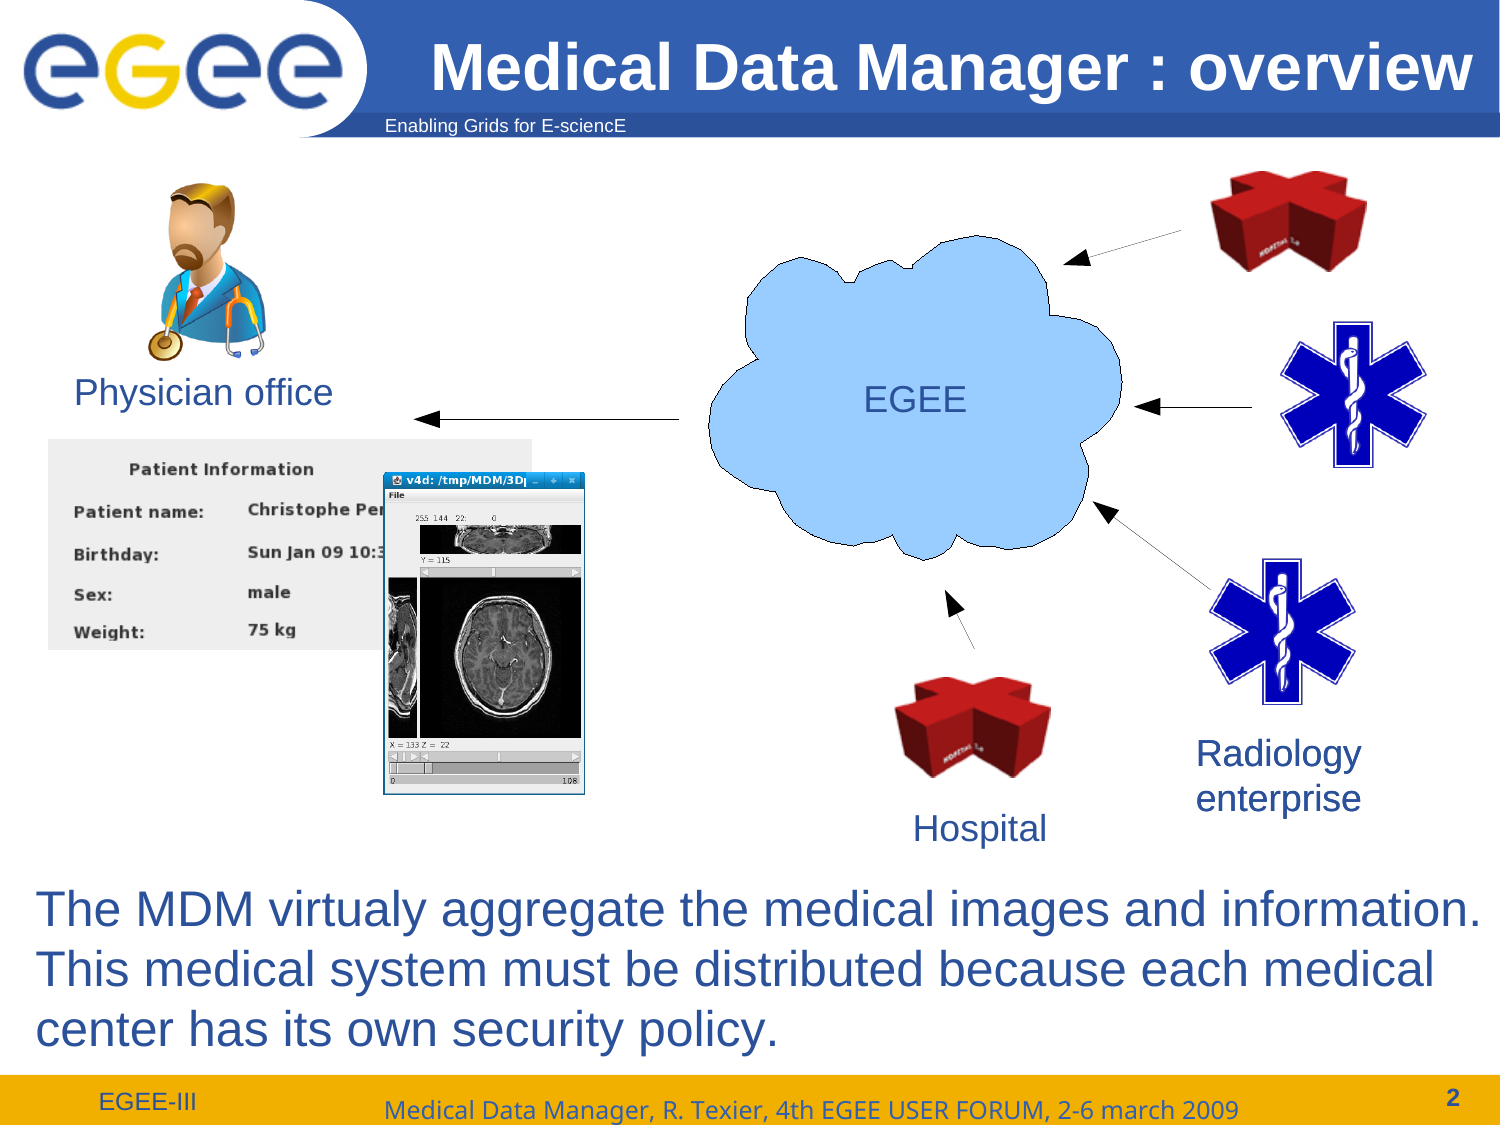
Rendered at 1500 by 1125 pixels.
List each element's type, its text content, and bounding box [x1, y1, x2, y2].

picture [18, 30, 349, 112]
text_box Physician office [59, 360, 355, 421]
text_box The MDM virtualy aggregate the medical images and information. This medical system must be distributed because each medical center has its own security policy. [20, 869, 1500, 1125]
title Medical Data Manager : overview [369, 10, 1475, 124]
picture [894, 677, 1051, 778]
picture [1205, 555, 1359, 708]
picture [1210, 171, 1367, 272]
picture [48, 439, 585, 795]
picture [1276, 318, 1430, 471]
text_box Radiology enterprise [1181, 721, 1388, 869]
text_box EGEE [708, 235, 1123, 561]
text_box Hospital [897, 796, 1063, 857]
picture [118, 183, 296, 360]
